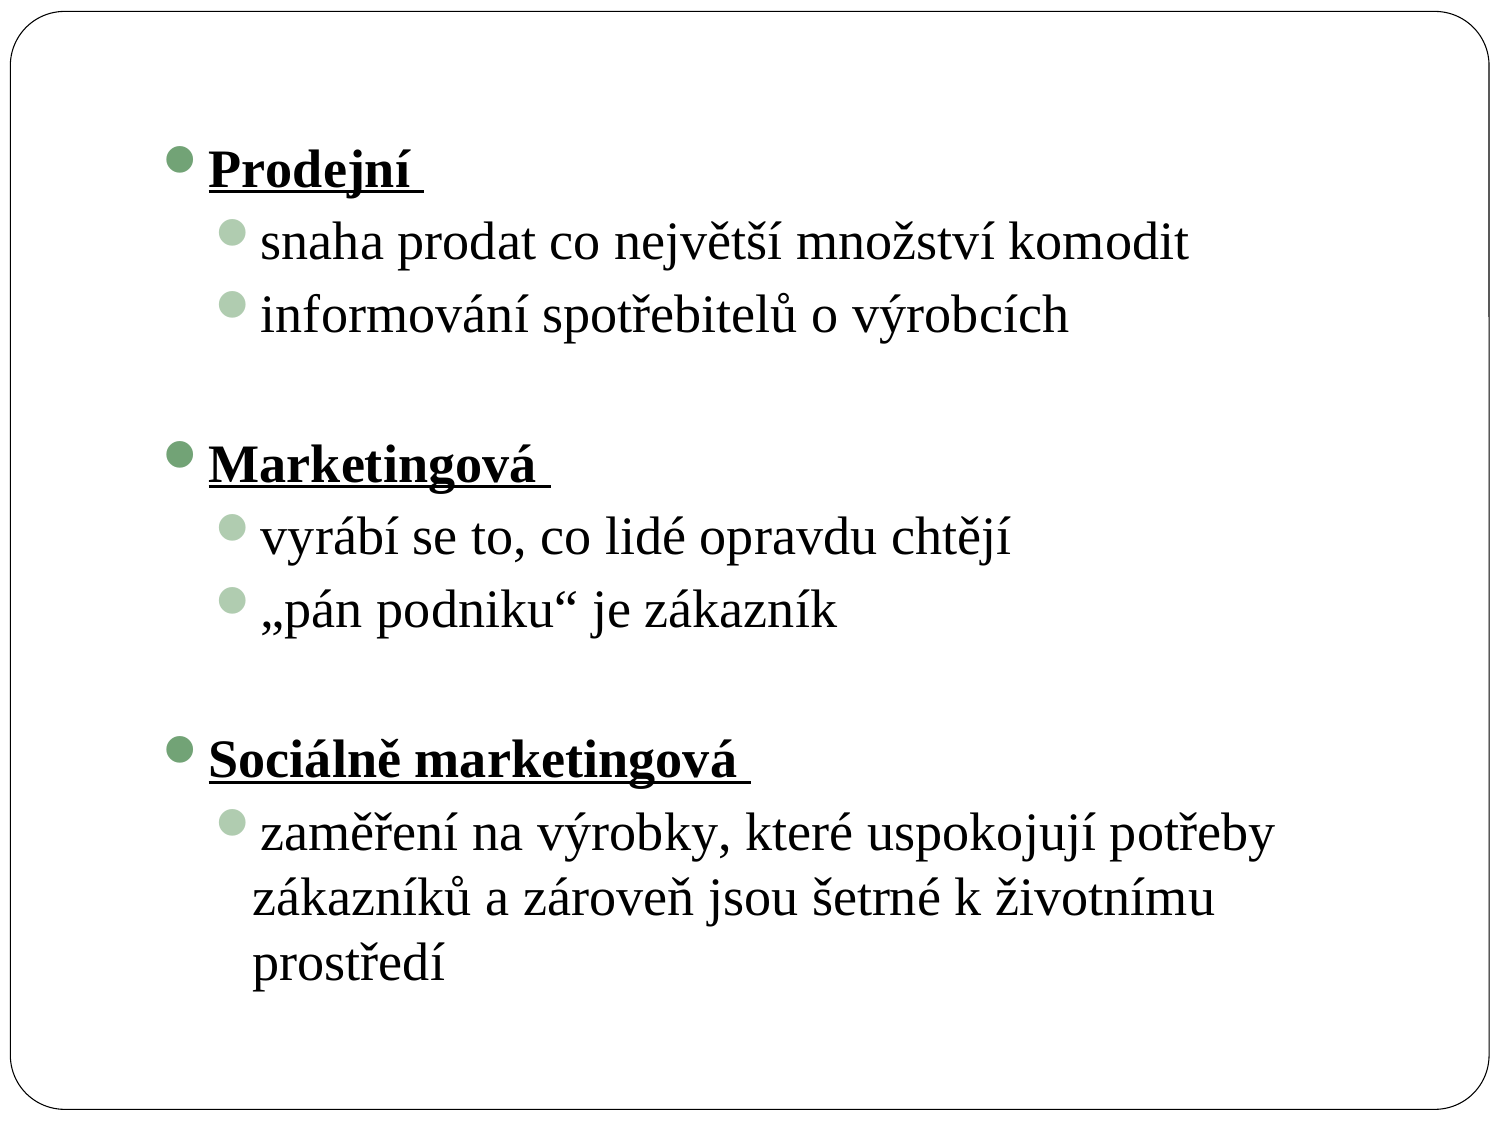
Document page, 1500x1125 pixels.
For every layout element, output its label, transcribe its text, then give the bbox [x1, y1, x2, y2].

list Prodejní snaha prodat co největší množství komodit informování spotřebitelů o výrobcích Marketingová vyrábí se to, co lidé opravdu chtějí „pán podniku“ je zákazník Sociálně marketingová zaměření na výrobky, které uspokojují potřeby zákazníků a zároveň jsou šetrné k životnímu prostředí [147, 125, 1423, 1125]
